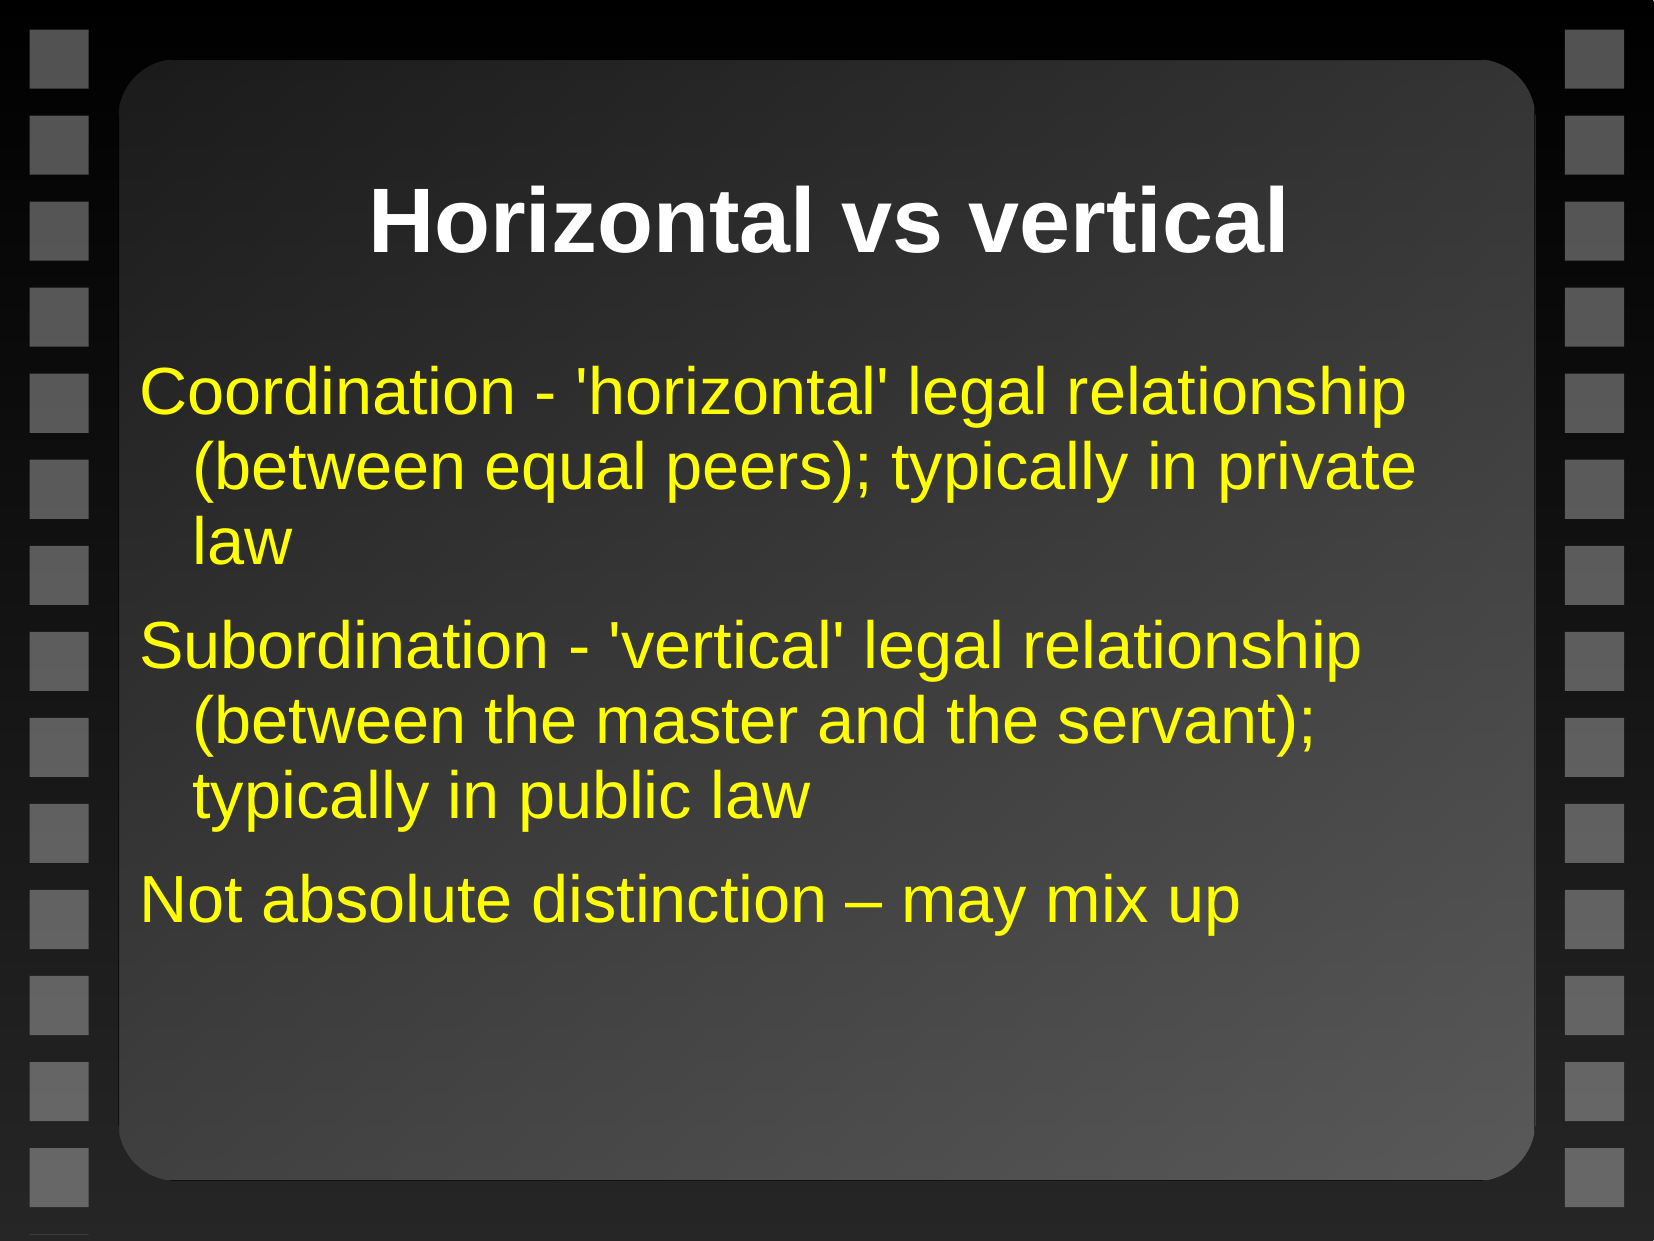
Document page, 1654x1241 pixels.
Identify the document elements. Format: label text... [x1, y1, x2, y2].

title Horizontal vs vertical [123, 117, 1536, 325]
list Coordination - 'horizontal' legal relationship (between equal peers); typically in private law Subordination - 'vertical' legal relationship (between the master and the servant); typically in public law Not absolute distinction – may mix up [121, 354, 1534, 1127]
